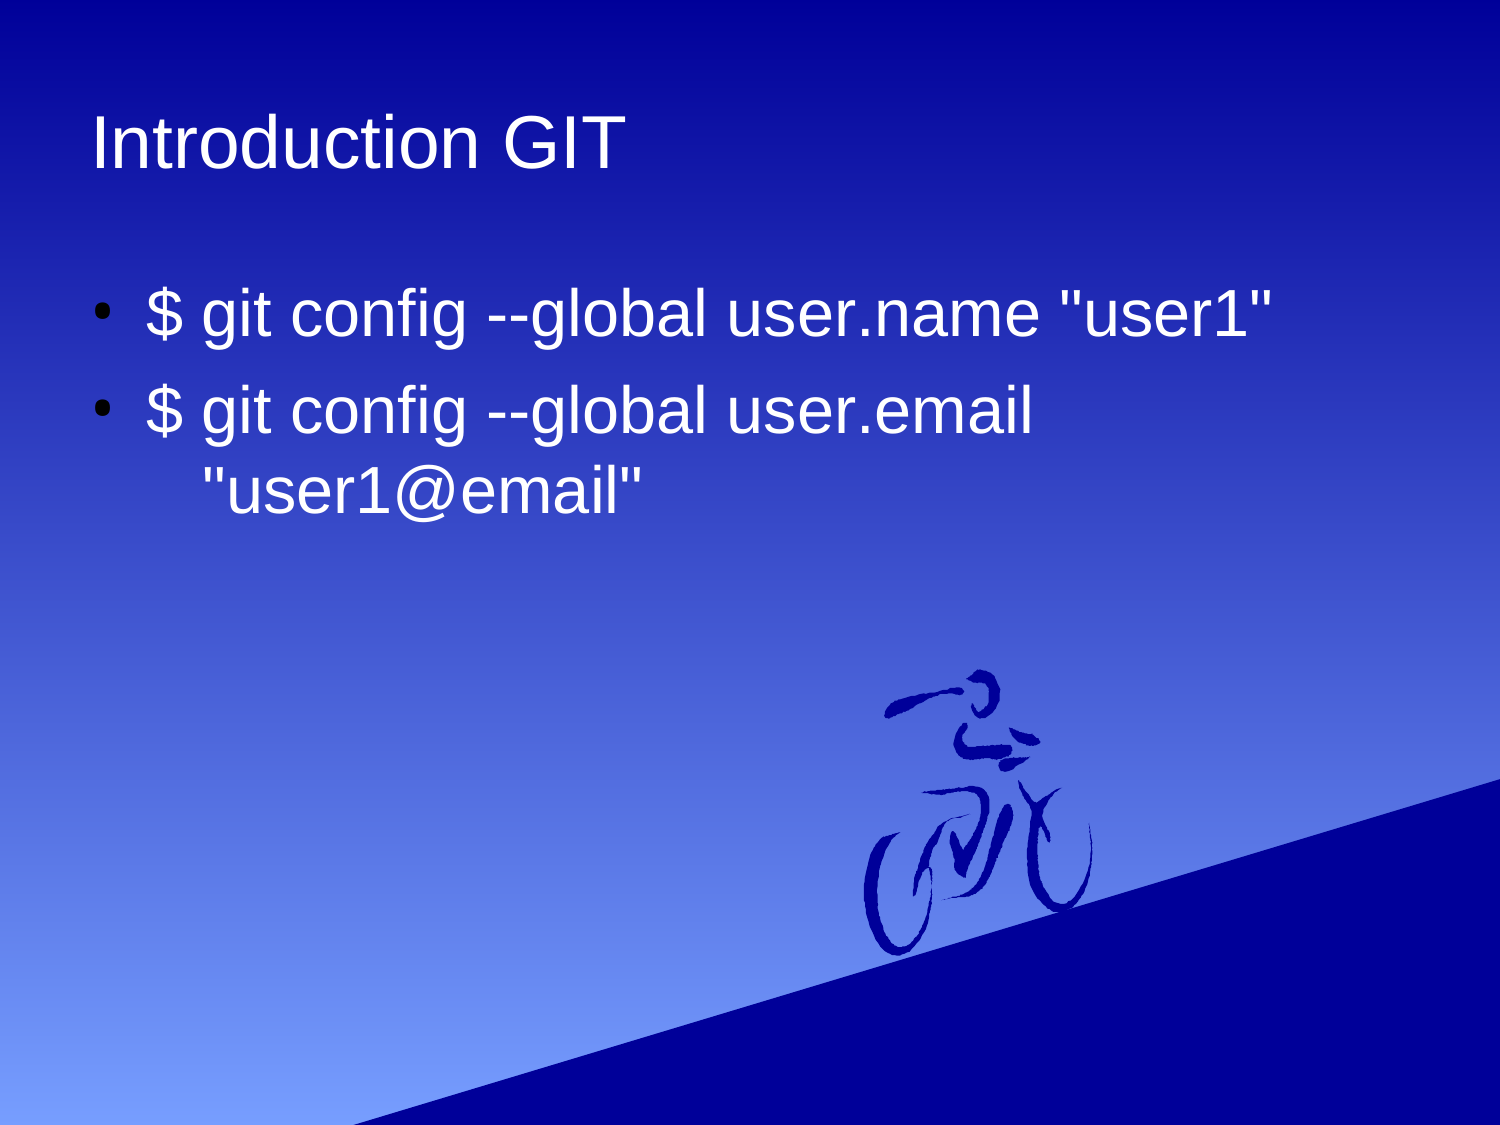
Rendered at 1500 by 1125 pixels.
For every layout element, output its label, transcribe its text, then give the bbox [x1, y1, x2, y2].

title Introduction GIT [75, 45, 1426, 233]
list $ git config --global user.name "user1" $ git config --global user.email "user1@email" [75, 262, 1426, 1005]
